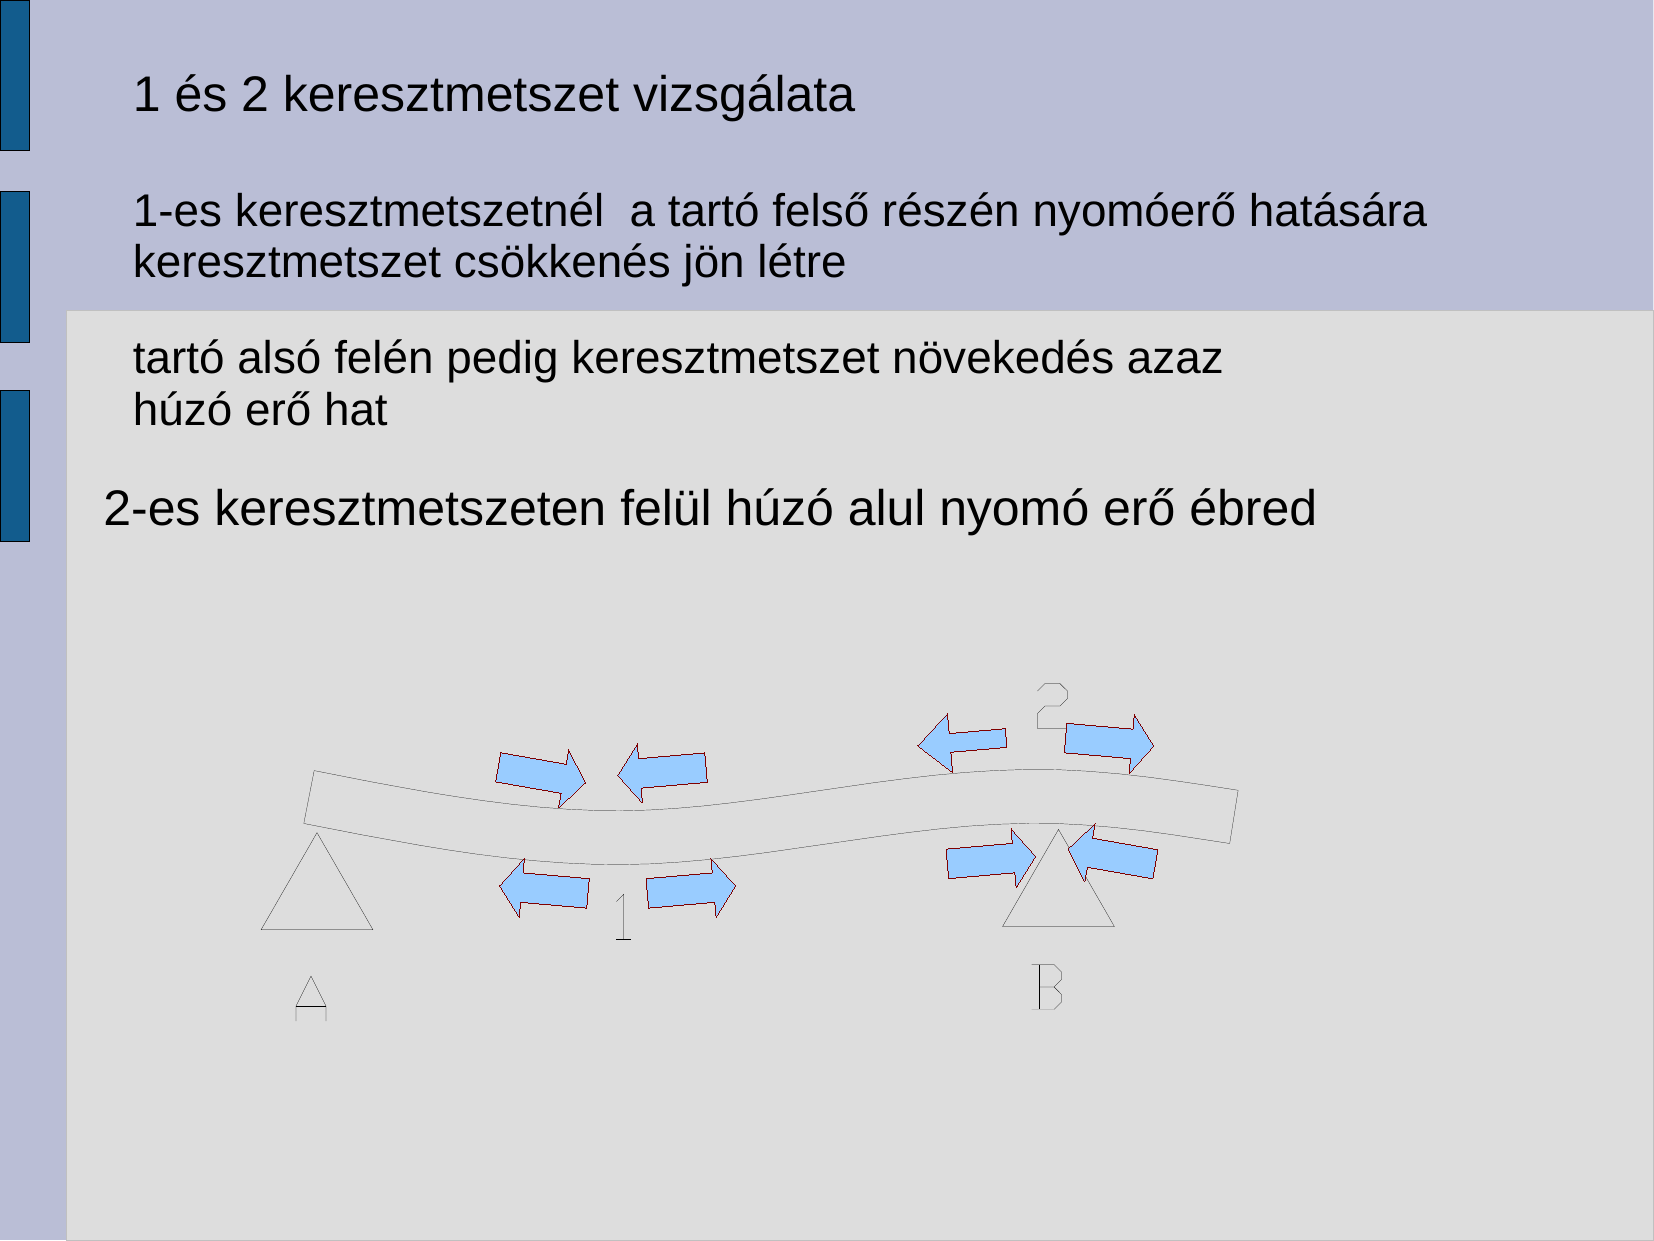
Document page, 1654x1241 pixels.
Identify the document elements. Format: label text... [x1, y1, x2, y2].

text_box [946, 828, 1036, 888]
text_box [499, 858, 590, 918]
picture [29, 417, 1654, 1152]
text_box 1 és 2 keresztmetszet vizsgálata [118, 59, 1211, 130]
text_box [495, 749, 586, 808]
text_box [1068, 823, 1158, 882]
text_box [1064, 714, 1154, 774]
text_box 2-es keresztmetszeten felül húzó alul nyomó erő ébred [88, 472, 1388, 544]
text_box [646, 858, 736, 918]
text_box 1-es keresztmetszetnél a tartó felső részén nyomóerő hatására keresztmetszet csökkenés jön létre [118, 177, 1536, 295]
text_box [917, 713, 1007, 773]
text_box [617, 743, 708, 803]
text_box tartó alsó felén pedig keresztmetszet növekedés azaz húzó erő hat [118, 324, 1241, 442]
